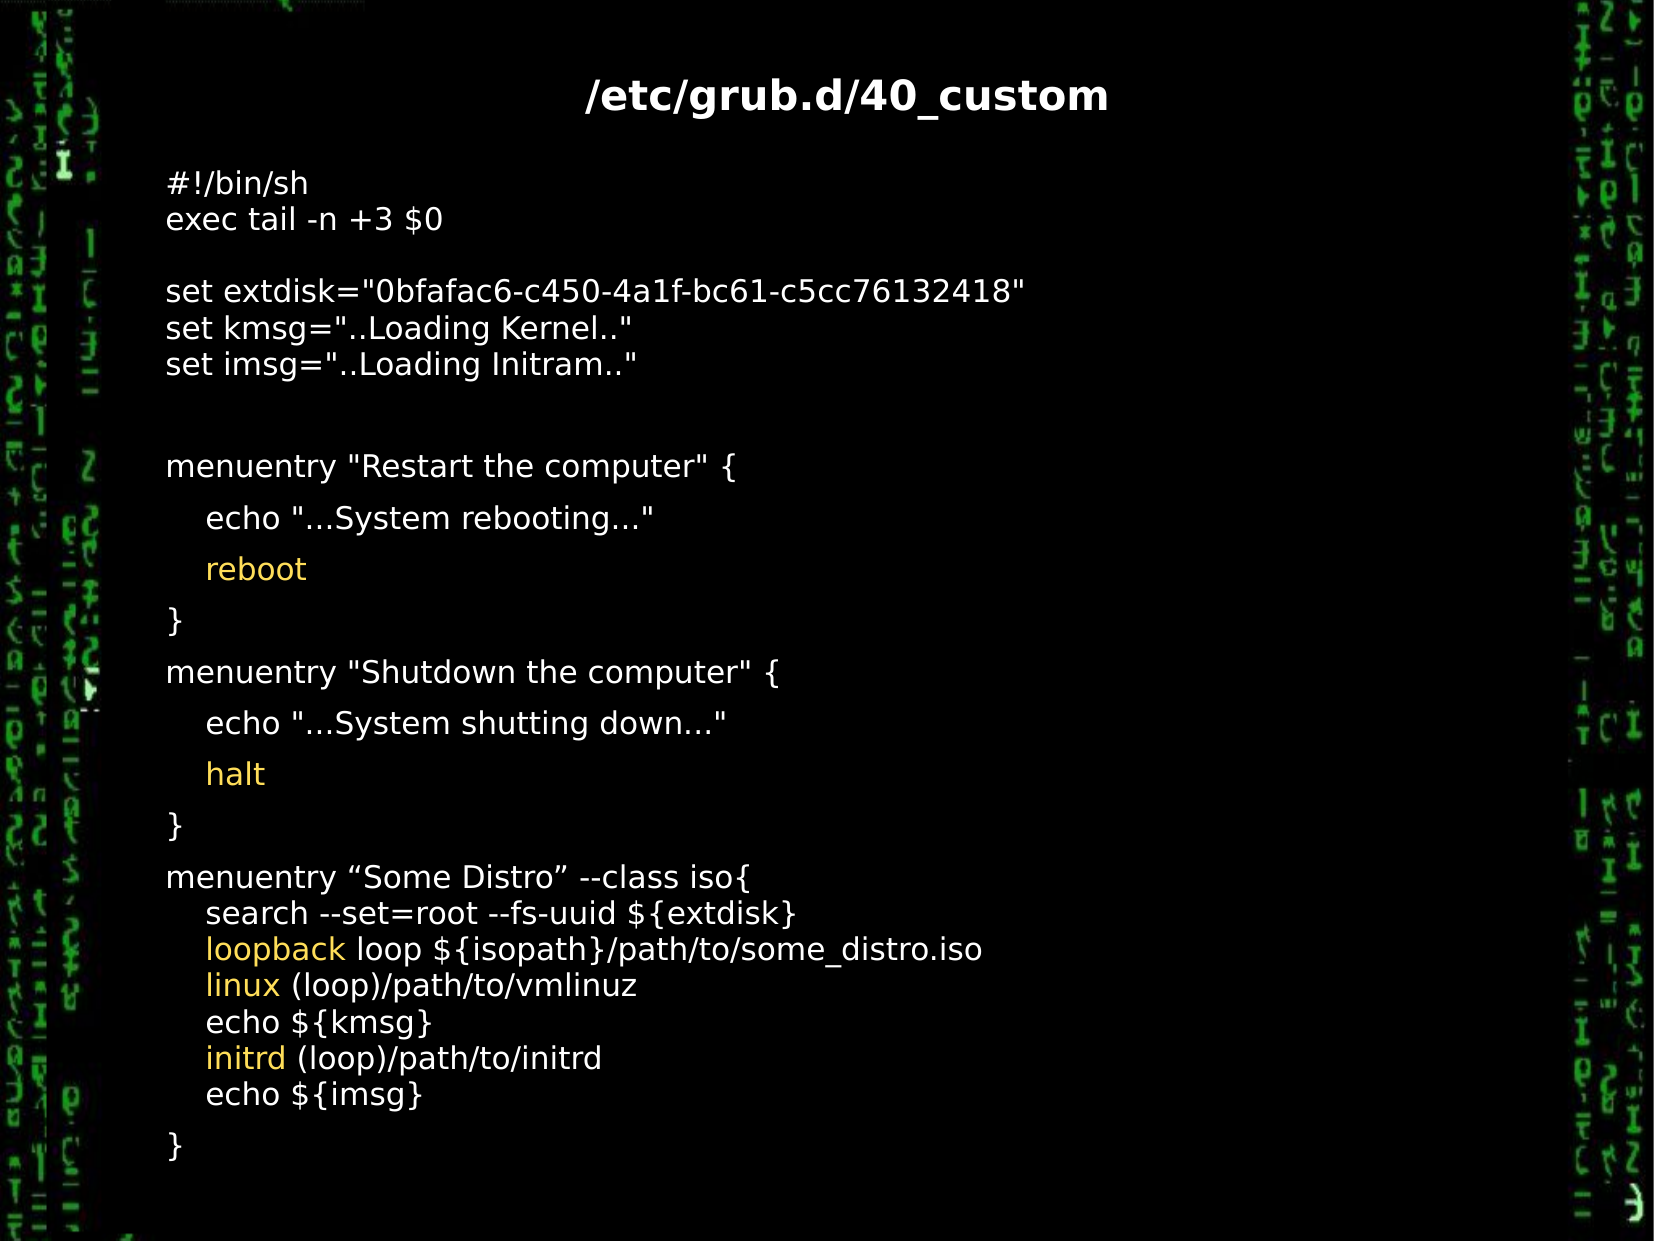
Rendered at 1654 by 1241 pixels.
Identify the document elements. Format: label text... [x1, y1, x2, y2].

list /etc/grub.d/40_custom #!/bin/sh exec tail -n +3 $0 set extdisk="0bfafac6-c450-4a1f-bc61-c5cc76132418" set kmsg="..Loading Kernel.." set imsg="..Loading Initram.." menuentry "Restart the computer" { echo "...System rebooting..." reboot } menuentry "Shutdown the computer" { echo "...System shutting down..." halt } menuentry “Some Distro” --class iso{ search --set=root --fs-uuid ${extdisk} loopback loop ${isopath}/path/to/some_distro.iso linux (loop)/path/to/vmlinuz echo ${kmsg} initrd (loop)/path/to/initrd echo ${imsg} } [94, 71, 1531, 1219]
picture [0, 0, 1654, 1241]
